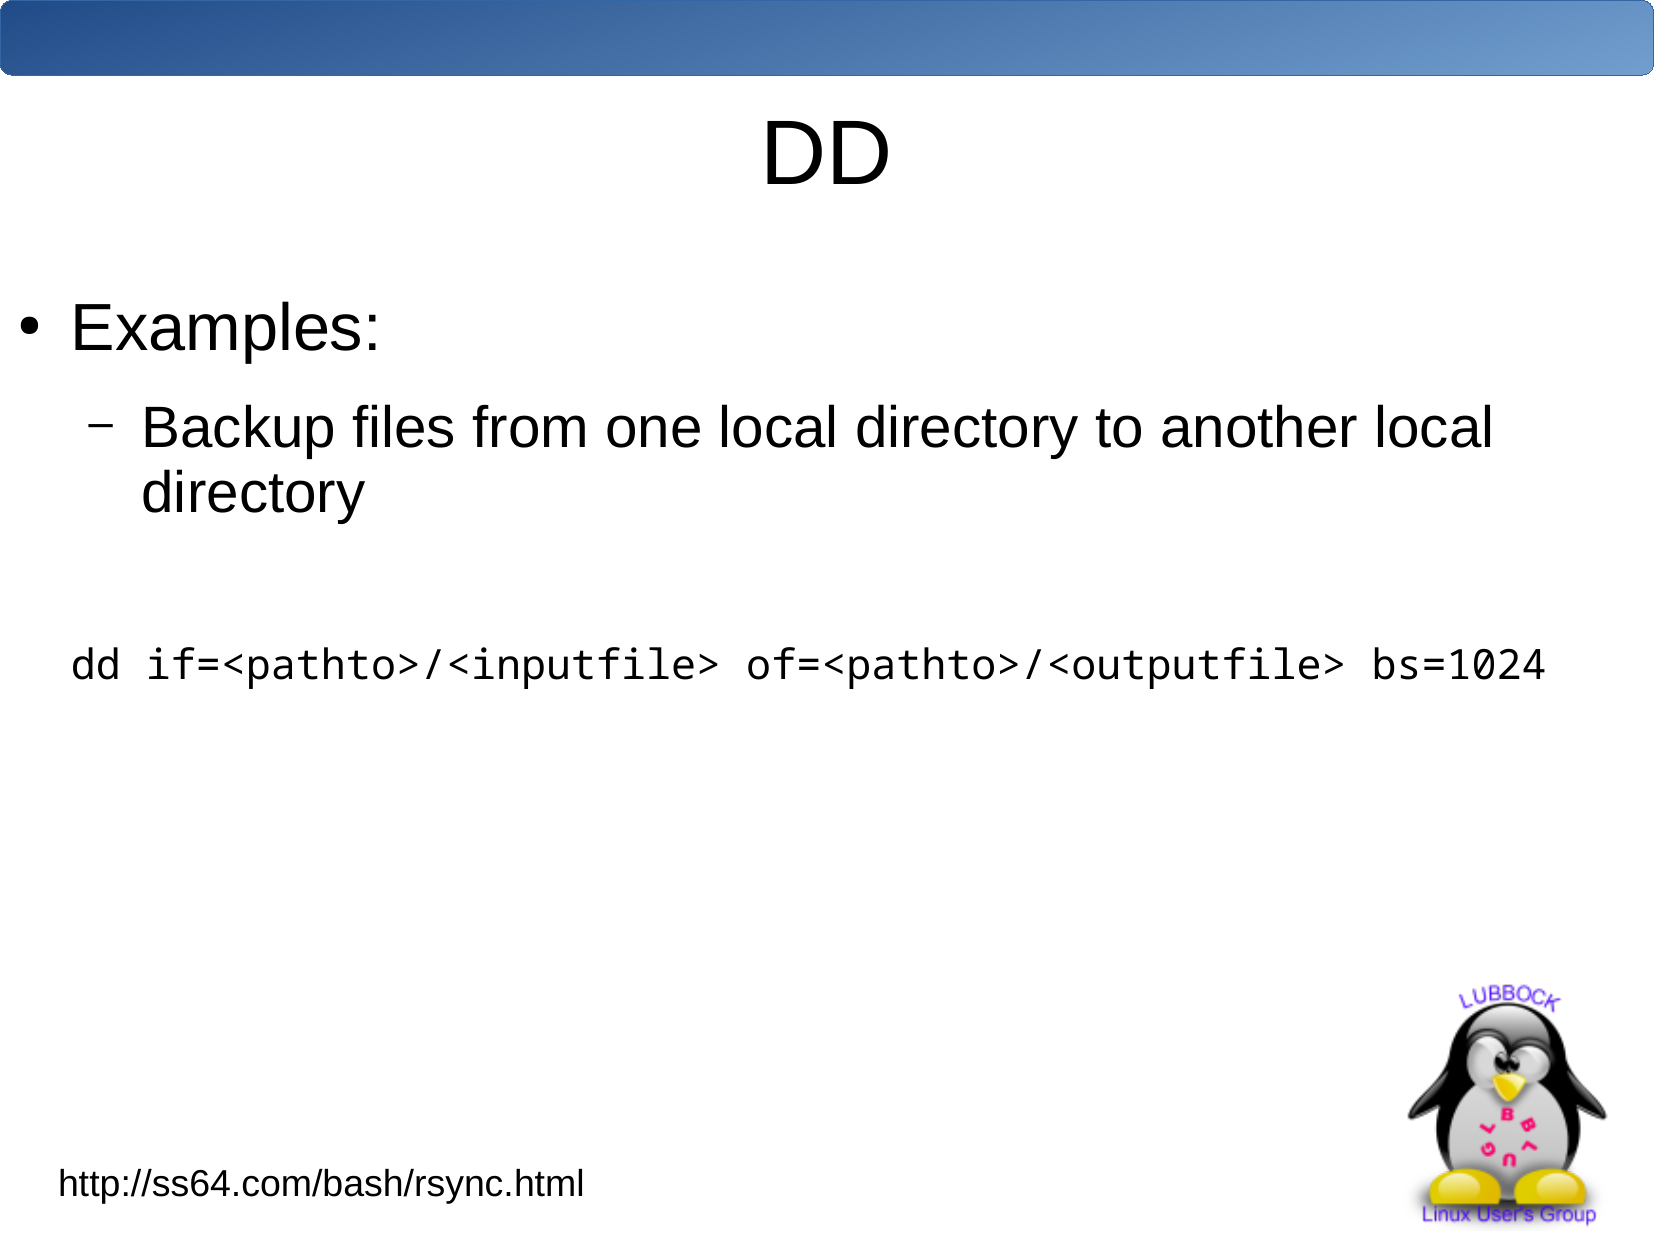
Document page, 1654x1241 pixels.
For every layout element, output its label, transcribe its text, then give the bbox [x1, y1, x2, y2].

title DD [82, 76, 1571, 257]
text_box [807, 633, 850, 705]
picture [1380, 974, 1636, 1231]
text_box [0, 0, 1654, 76]
list Examples: Backup files from one local directory to another local directory dd if=<pathto>/<inputfile> of=<pathto>/<outputfile> bs=1024 [0, 290, 1654, 1010]
text_box http://ss64.com/bash/rsync.html [43, 1155, 601, 1212]
